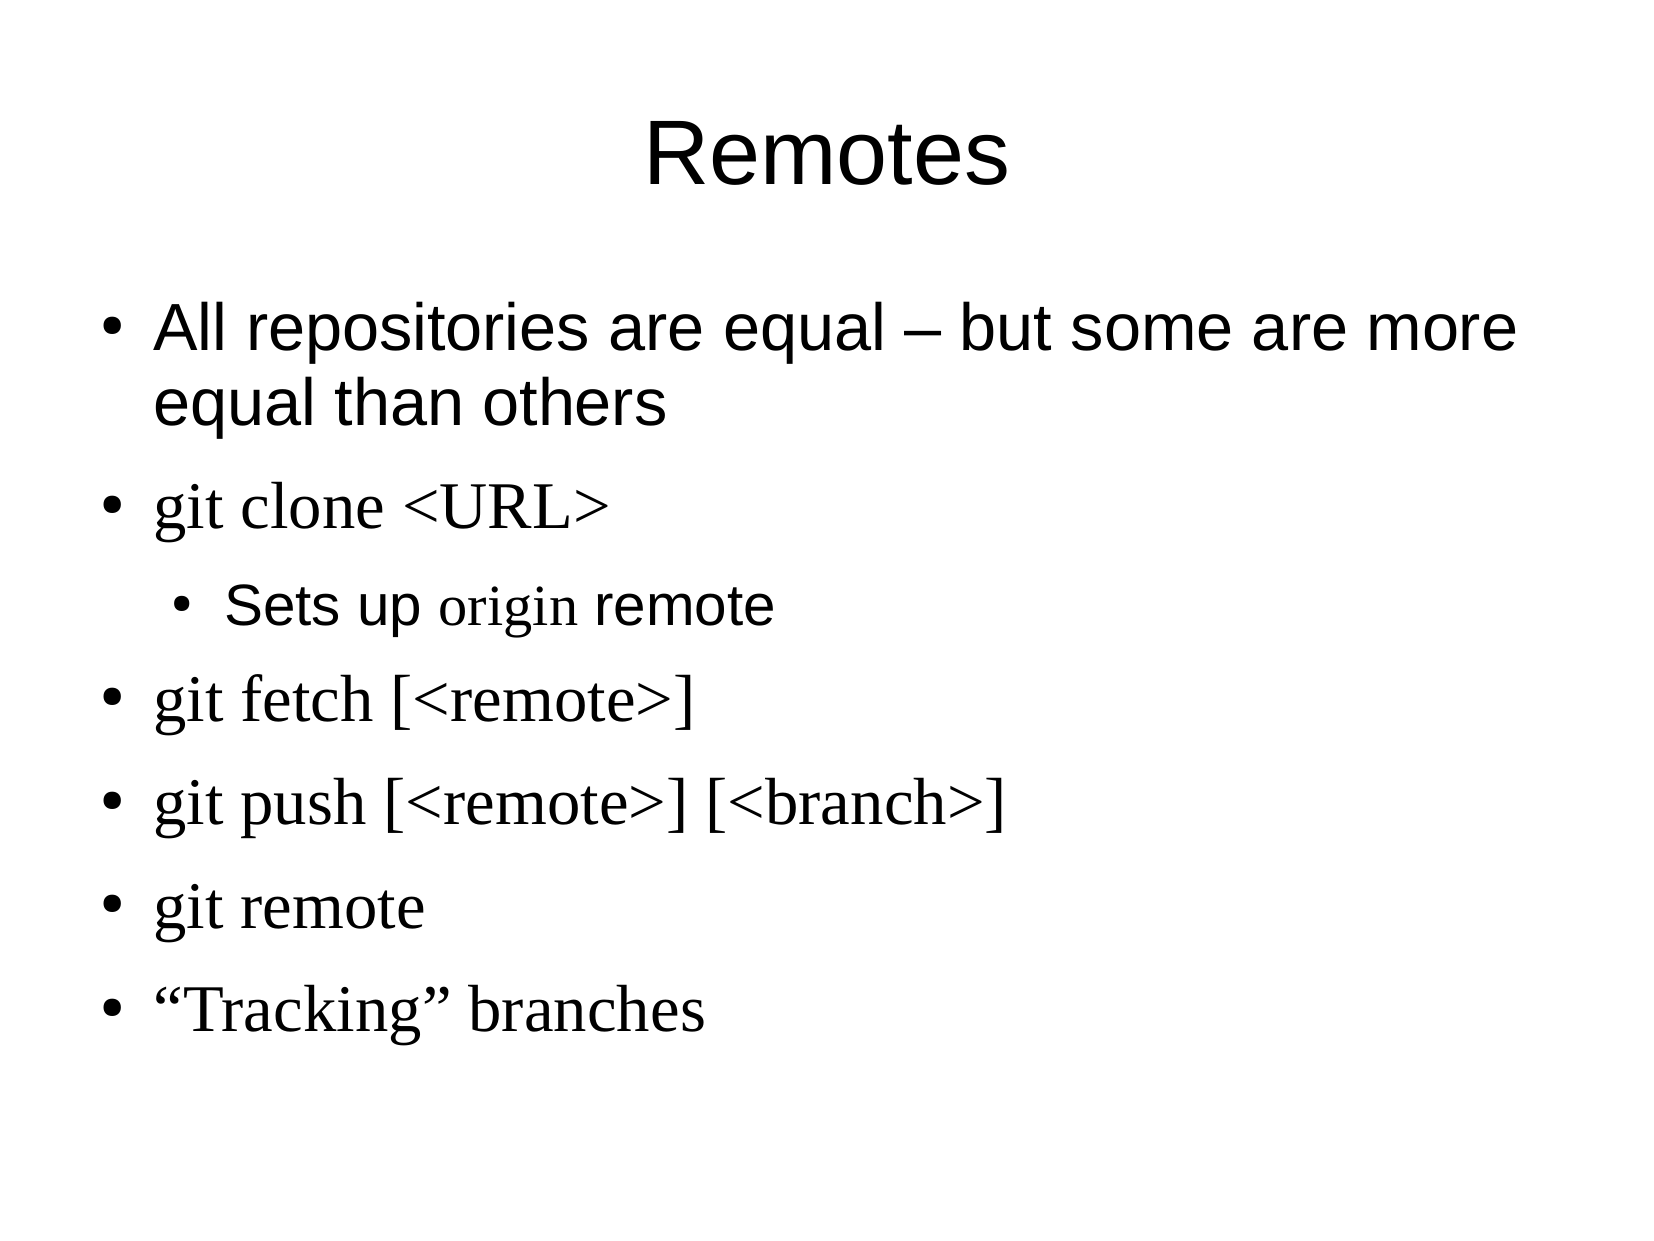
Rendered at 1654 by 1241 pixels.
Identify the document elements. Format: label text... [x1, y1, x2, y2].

title Remotes [82, 49, 1571, 257]
list All repositories are equal – but some are more equal than others git clone <URL> Sets up origin remote git fetch [<remote>] git push [<remote>] [<branch>] git remote “Tracking” branches [82, 290, 1571, 1109]
